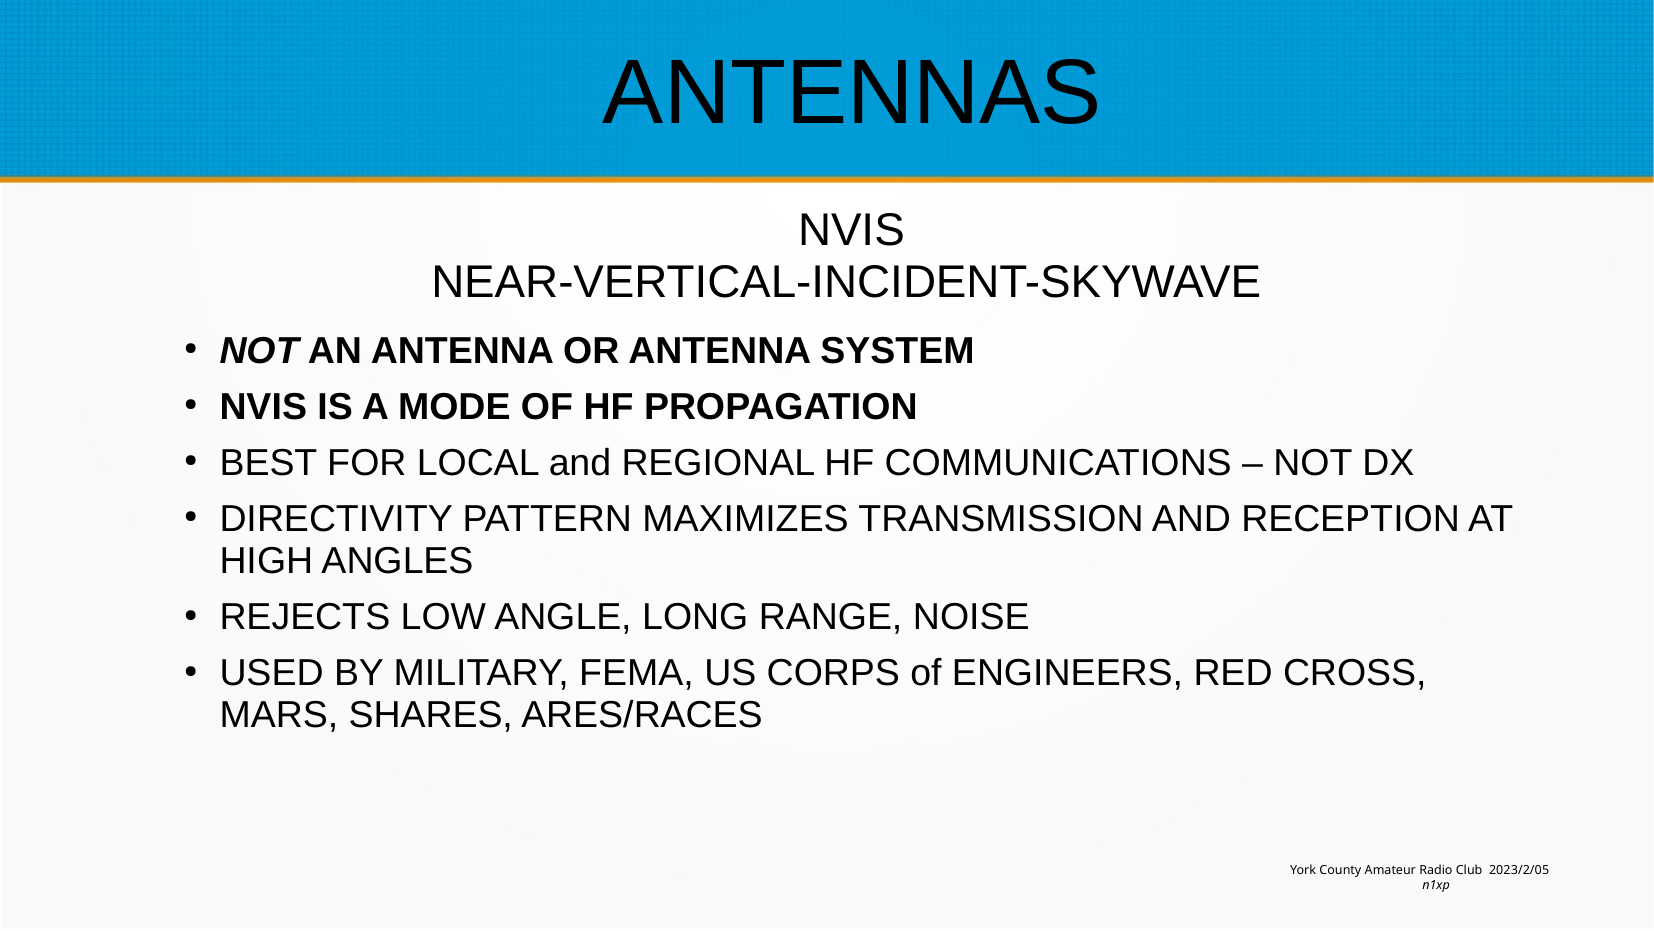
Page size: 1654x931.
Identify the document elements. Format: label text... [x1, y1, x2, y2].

text_box NOT AN ANTENNA OR ANTENNA SYSTEM NVIS IS A MODE OF HF PROPAGATION BEST FOR LOCAL and REGIONAL HF COMMUNICATIONS – NOT DX DIRECTIVITY PATTERN MAXIMIZES TRANSMISSION AND RECEPTION AT HIGH ANGLES REJECTS LOW ANGLE, LONG RANGE, NOISE USED BY MILITARY, FEMA, US CORPS of ENGINEERS, RED CROSS, MARS, SHARES, ARES/RACES [169, 321, 1542, 771]
text_box York County Amateur Radio Club 2023/2/05 n1xp [1284, 856, 1588, 897]
text_box NVIS NEAR-VERTICAL-INCIDENT-SKYWAVE [334, 196, 1369, 315]
picture [0, 175, 1654, 931]
text_box ANTENNAS [230, 33, 1475, 151]
